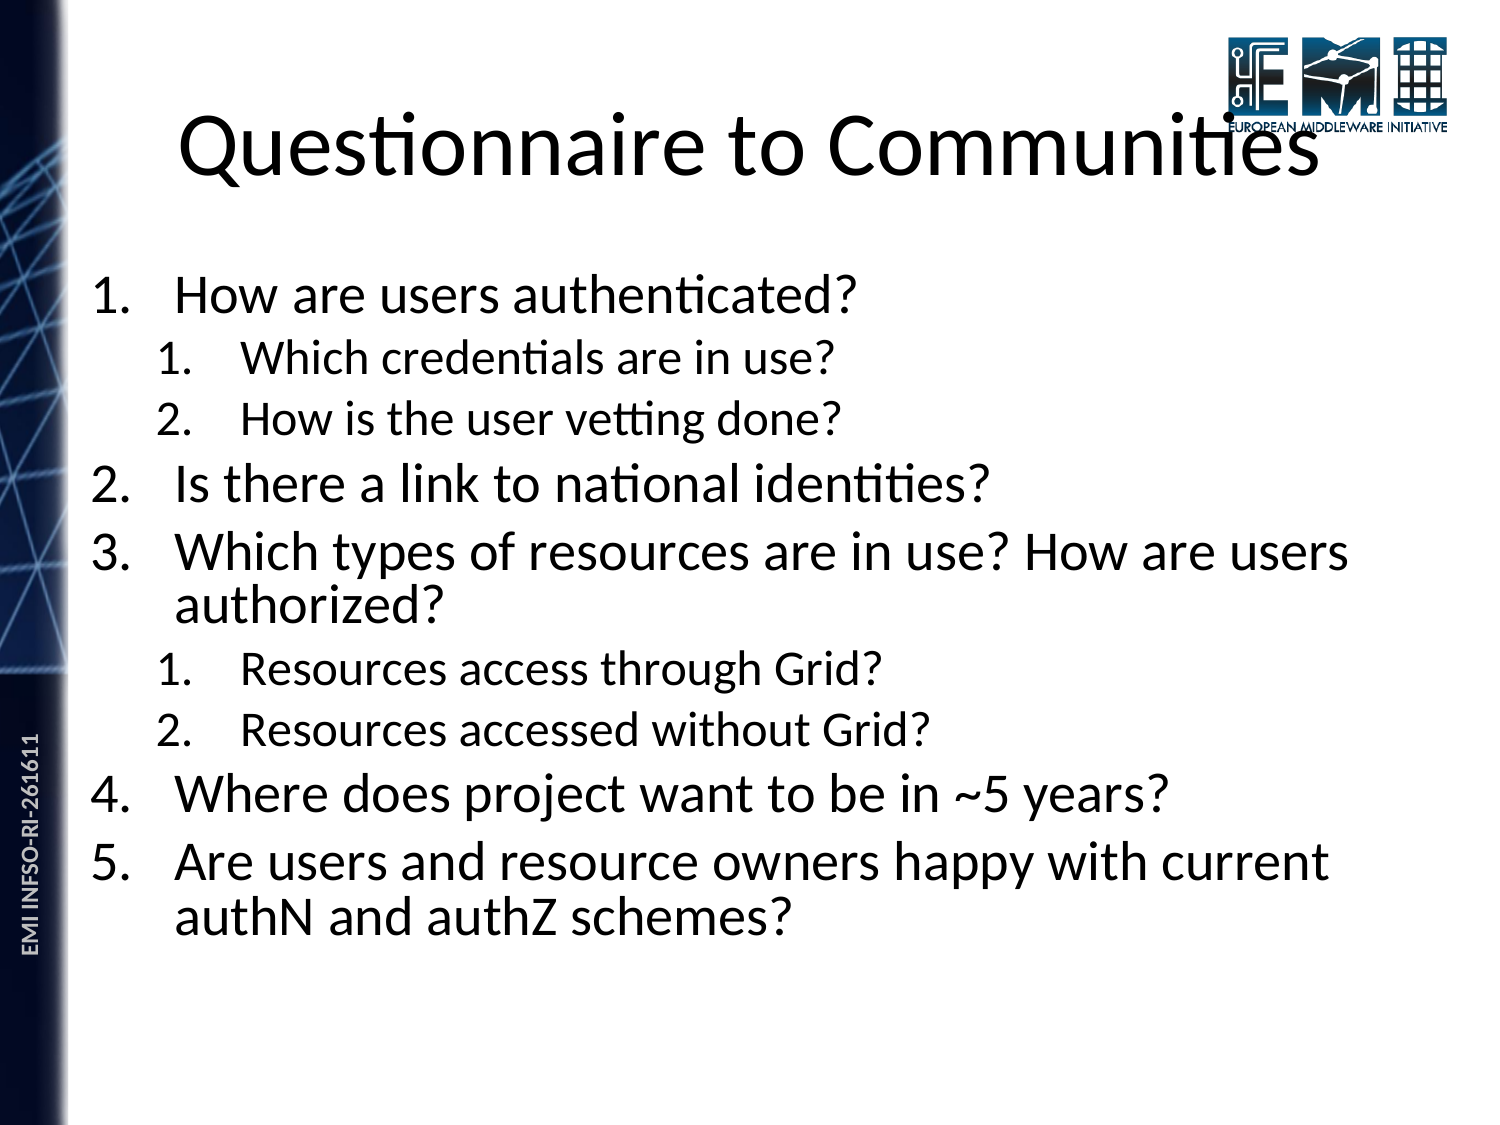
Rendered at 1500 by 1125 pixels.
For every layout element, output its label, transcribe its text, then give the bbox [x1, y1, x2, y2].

list How are users authenticated? Which credentials are in use? How is the user vetting done? Is there a link to national identities? Which types of resources are in use? How are users authorized? Resources access through Grid? Resources accessed without Grid? Where does project want to be in ~5 years? Are users and resource owners happy with current authN and authZ schemes? [75, 262, 1426, 1008]
picture [1426, 21, 1494, 153]
title Questionnaire to Communities [75, 21, 1426, 257]
picture [0, 0, 76, 1125]
